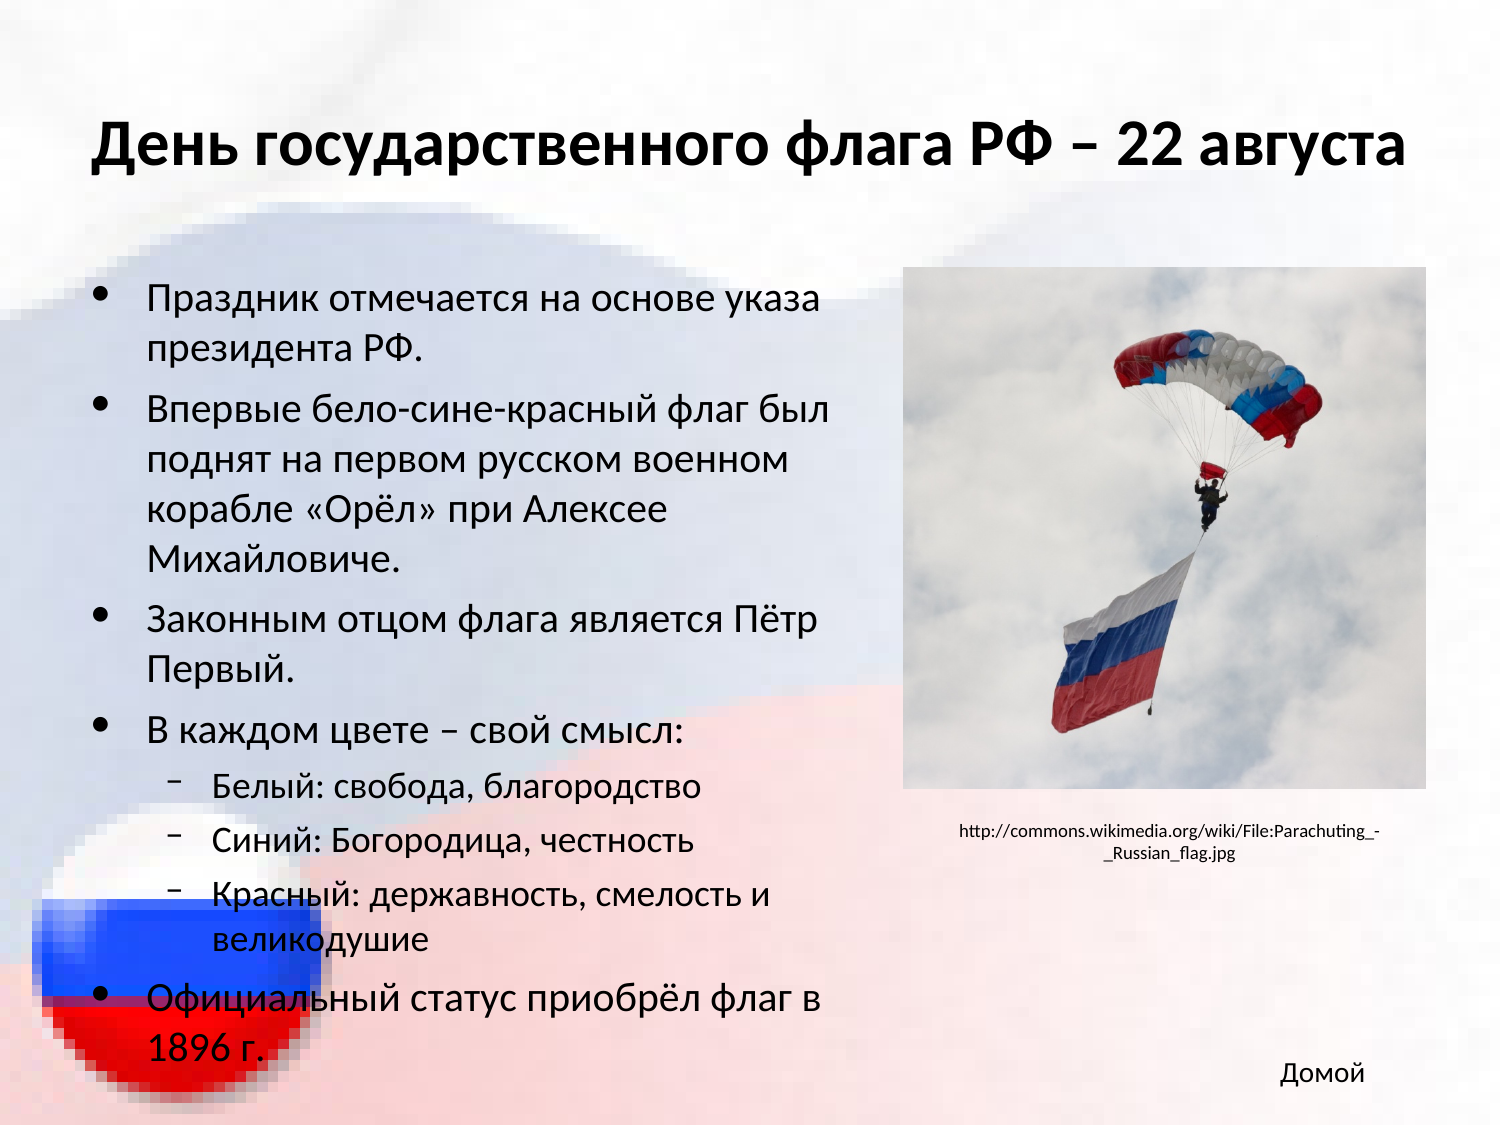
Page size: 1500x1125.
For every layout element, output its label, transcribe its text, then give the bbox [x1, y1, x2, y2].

list Праздник отмечается на основе указа президента РФ. Впервые бело-сине-красный флаг был поднят на первом русском военном корабле «Орёл» при Алексее Михайловиче. Законным отцом флага является Пётр Первый. В каждом цвете – свой смысл: Белый: свобода, благородство Синий: Богородица, честность Красный: державность, смелость и великодушие Официальный статус приобрёл флаг в 1896 г. [74, 262, 892, 1125]
text_box [903, 267, 1426, 789]
picture [0, 0, 1500, 1125]
title День государственного флага РФ – 22 августа [75, 45, 1426, 233]
text_box http://commons.wikimedia.org/wiki/File:Parachuting_-_Russian_flag.jpg [903, 810, 1436, 872]
text_box Домой [1226, 1050, 1420, 1090]
